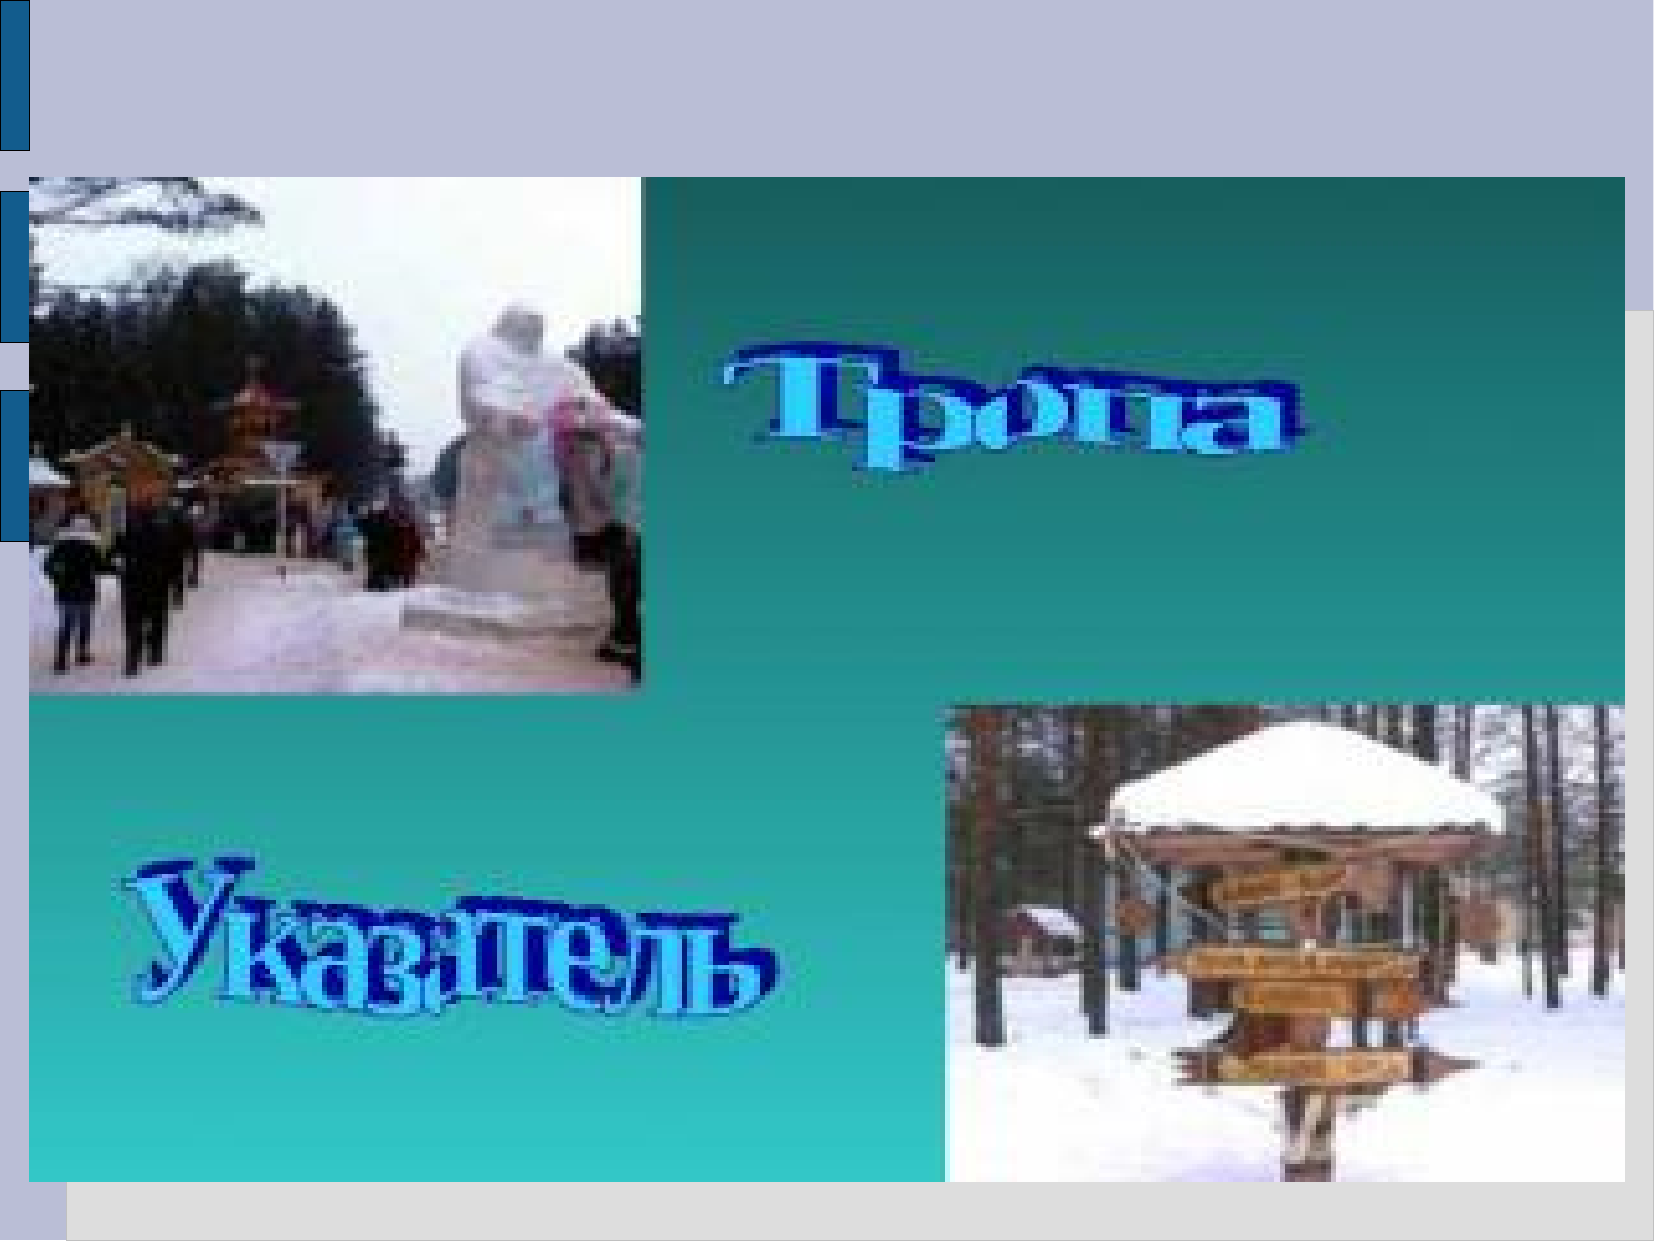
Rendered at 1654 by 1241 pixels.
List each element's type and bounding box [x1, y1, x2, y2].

picture [29, 177, 1625, 1182]
